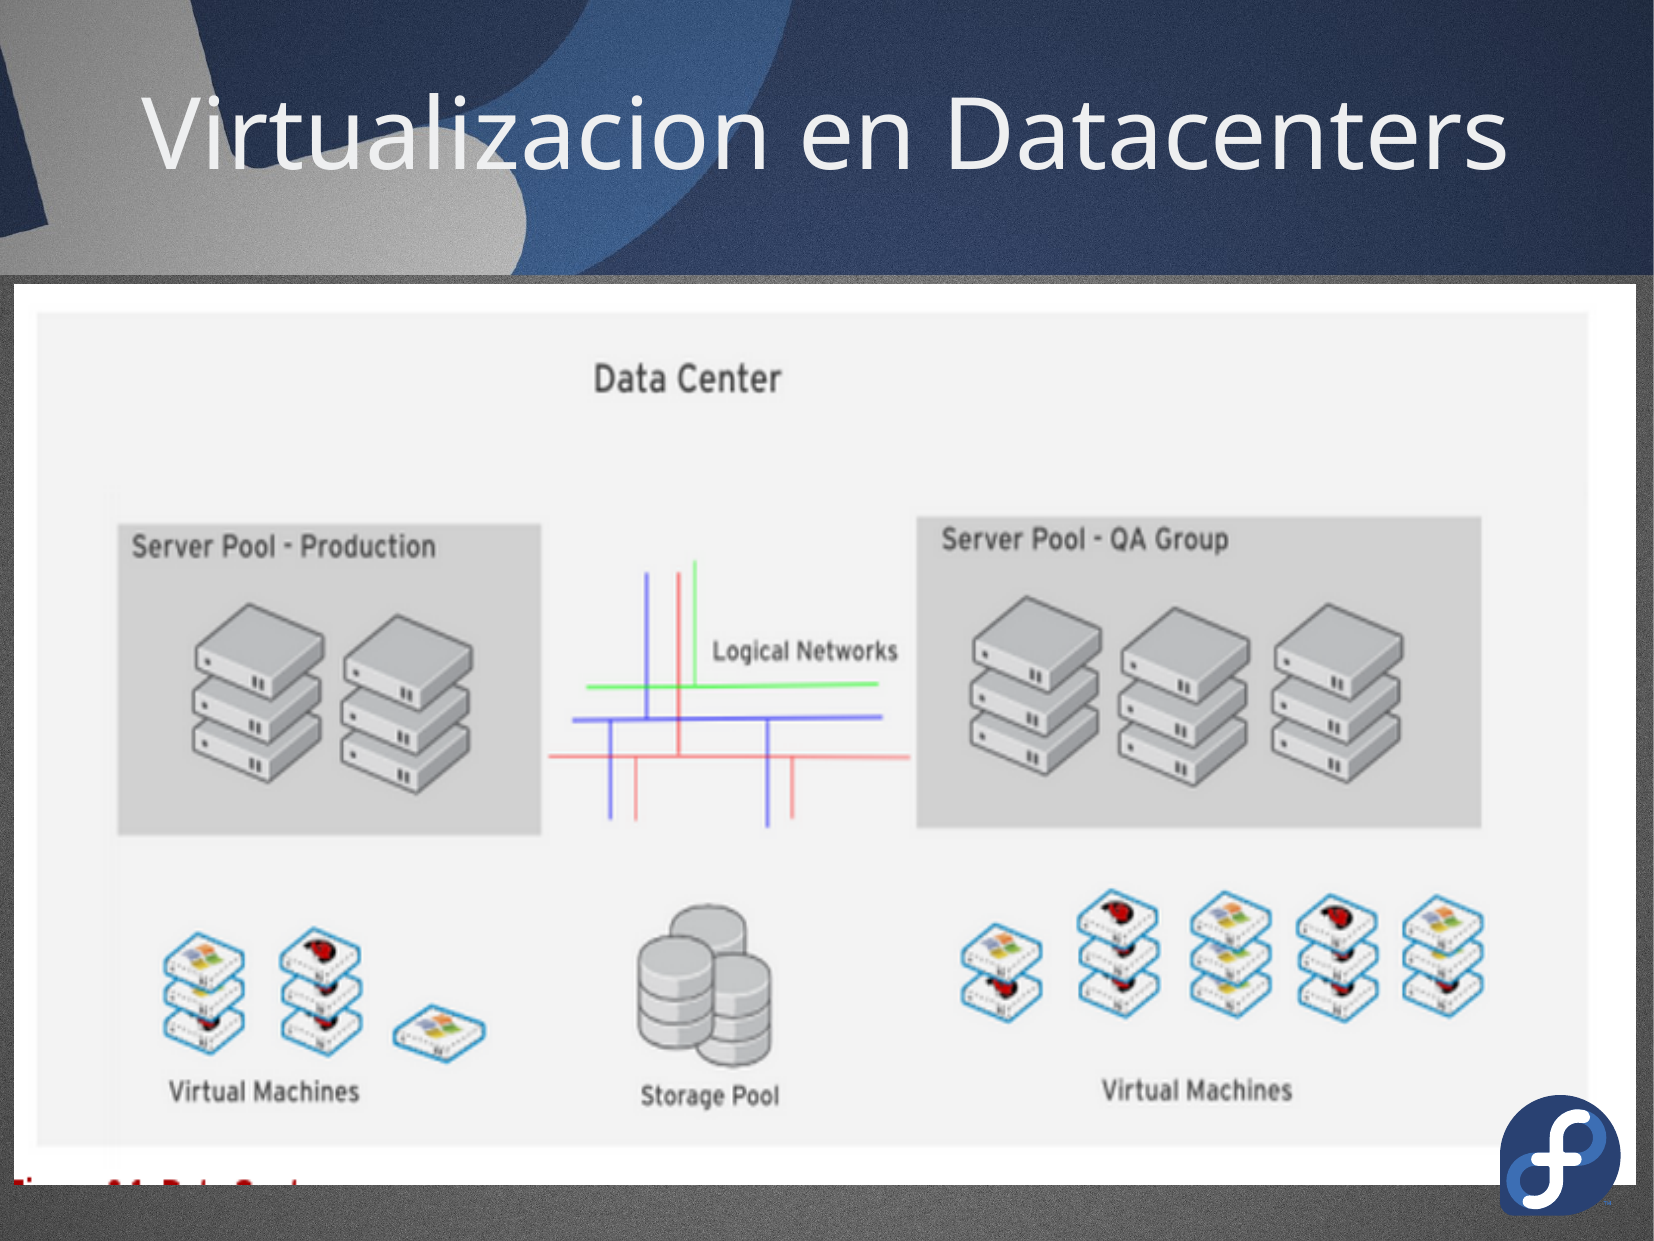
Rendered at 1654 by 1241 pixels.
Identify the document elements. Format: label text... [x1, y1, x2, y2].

text_box Virtualizacion en Datacenters [88, 29, 1565, 237]
picture [0, 0, 1654, 1241]
